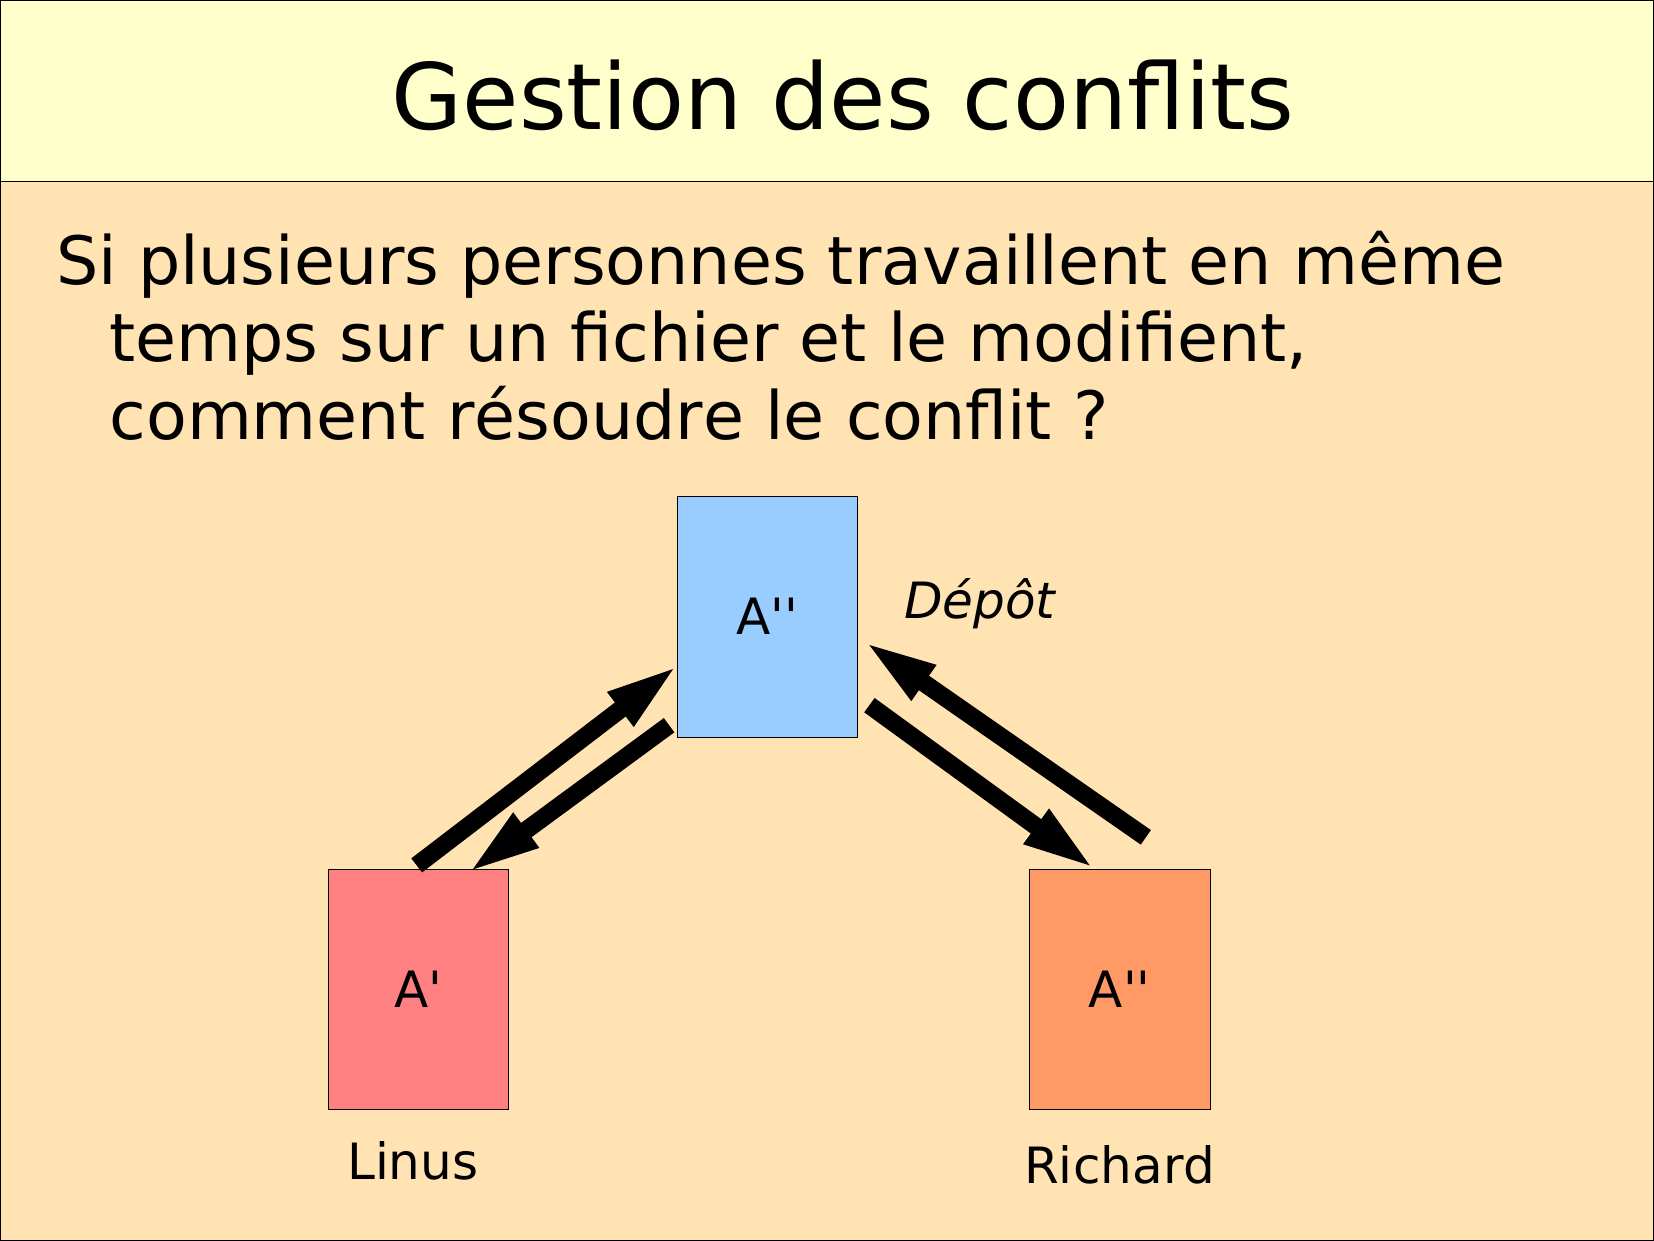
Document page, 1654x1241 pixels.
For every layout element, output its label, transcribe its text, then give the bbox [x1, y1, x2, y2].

title Gestion des conflits [135, 37, 1552, 158]
text_box Richard [1009, 1129, 1255, 1203]
text_box A'' [677, 496, 858, 738]
text_box A' [328, 869, 509, 1110]
text_box A'' [1029, 869, 1211, 1110]
text_box Linus [332, 1125, 509, 1199]
text_box Dépôt [889, 564, 1082, 639]
list Si plusieurs personnes travaillent en même temps sur un fichier et le modifient, comment résoudre le conflit ? [38, 222, 1615, 1198]
